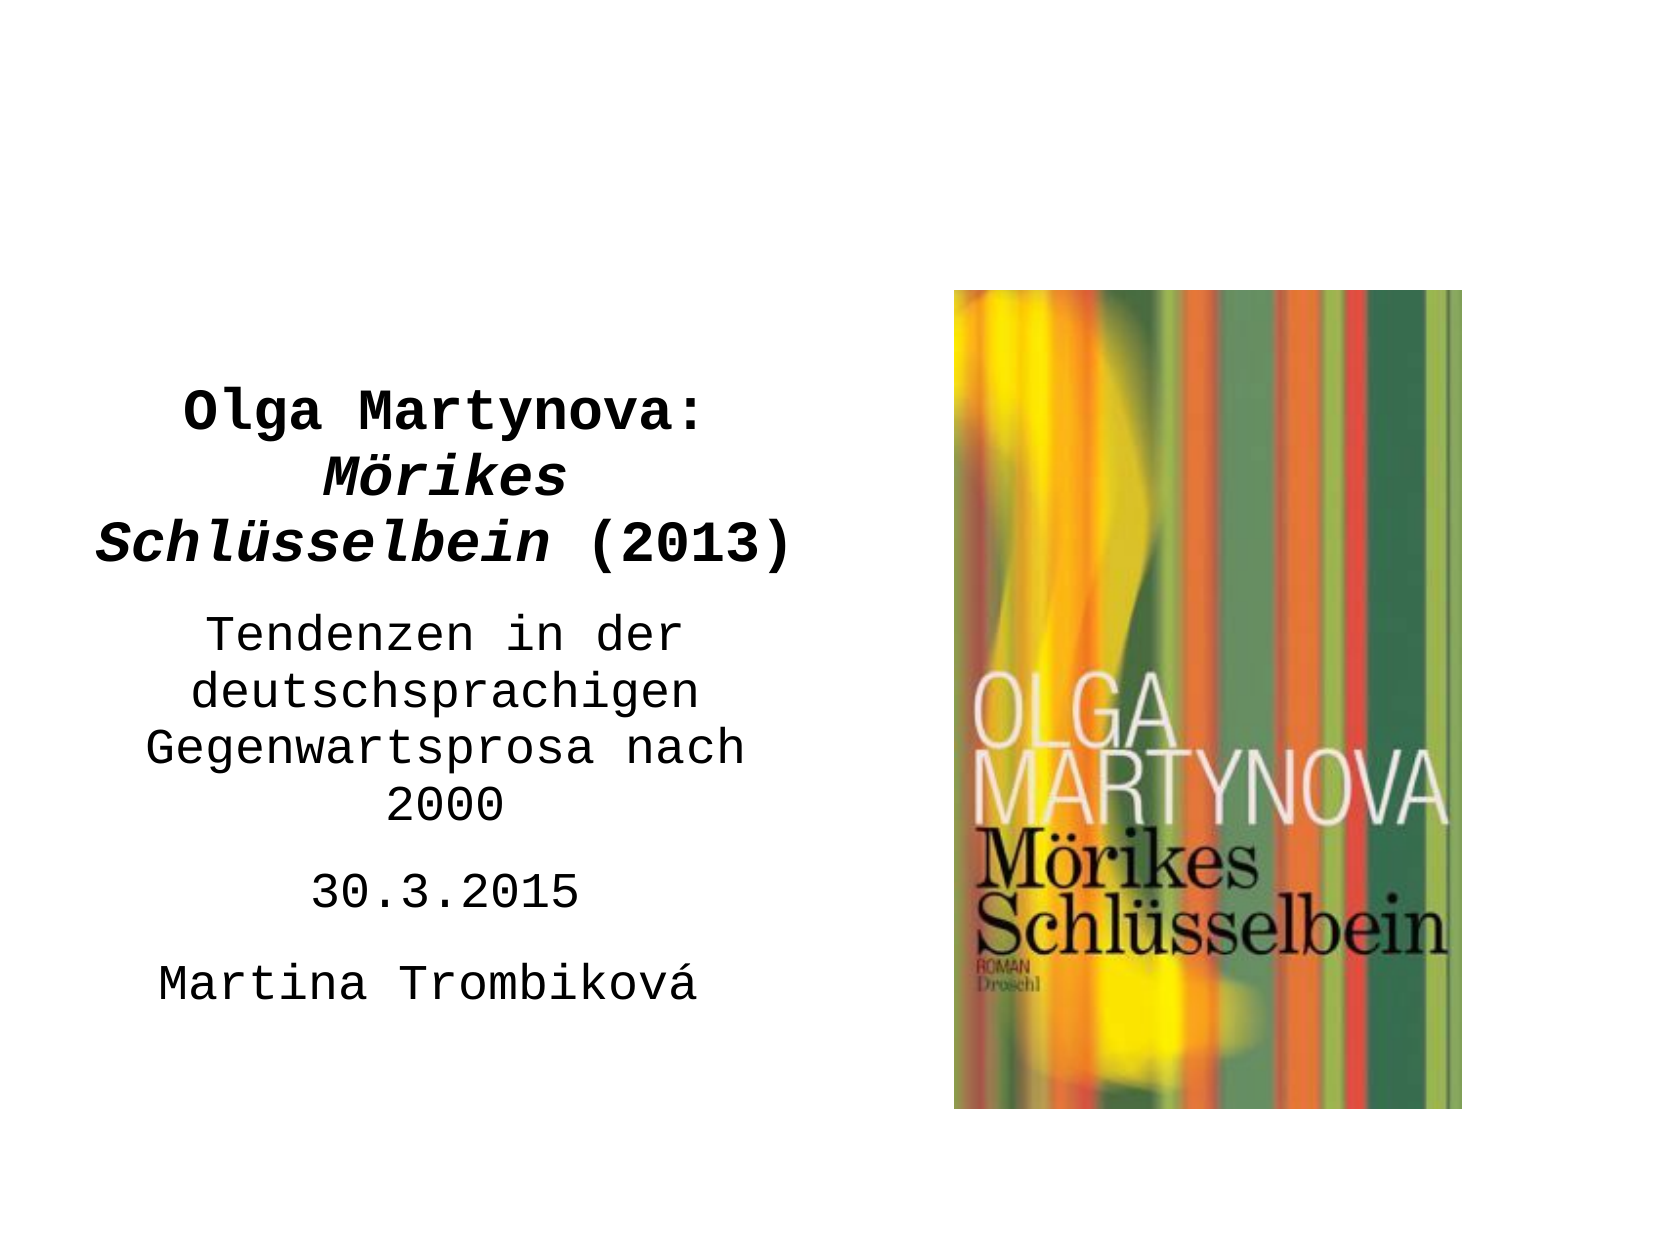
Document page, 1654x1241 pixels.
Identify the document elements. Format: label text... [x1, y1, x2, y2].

list Olga Martynova: Mörikes Schlüsselbein (2013) Tendenzen in der deutschsprachigen Gegenwartsprosa nach 2000 30.3.2015 Martina Trombiková [82, 290, 809, 1114]
picture [954, 290, 1462, 1109]
